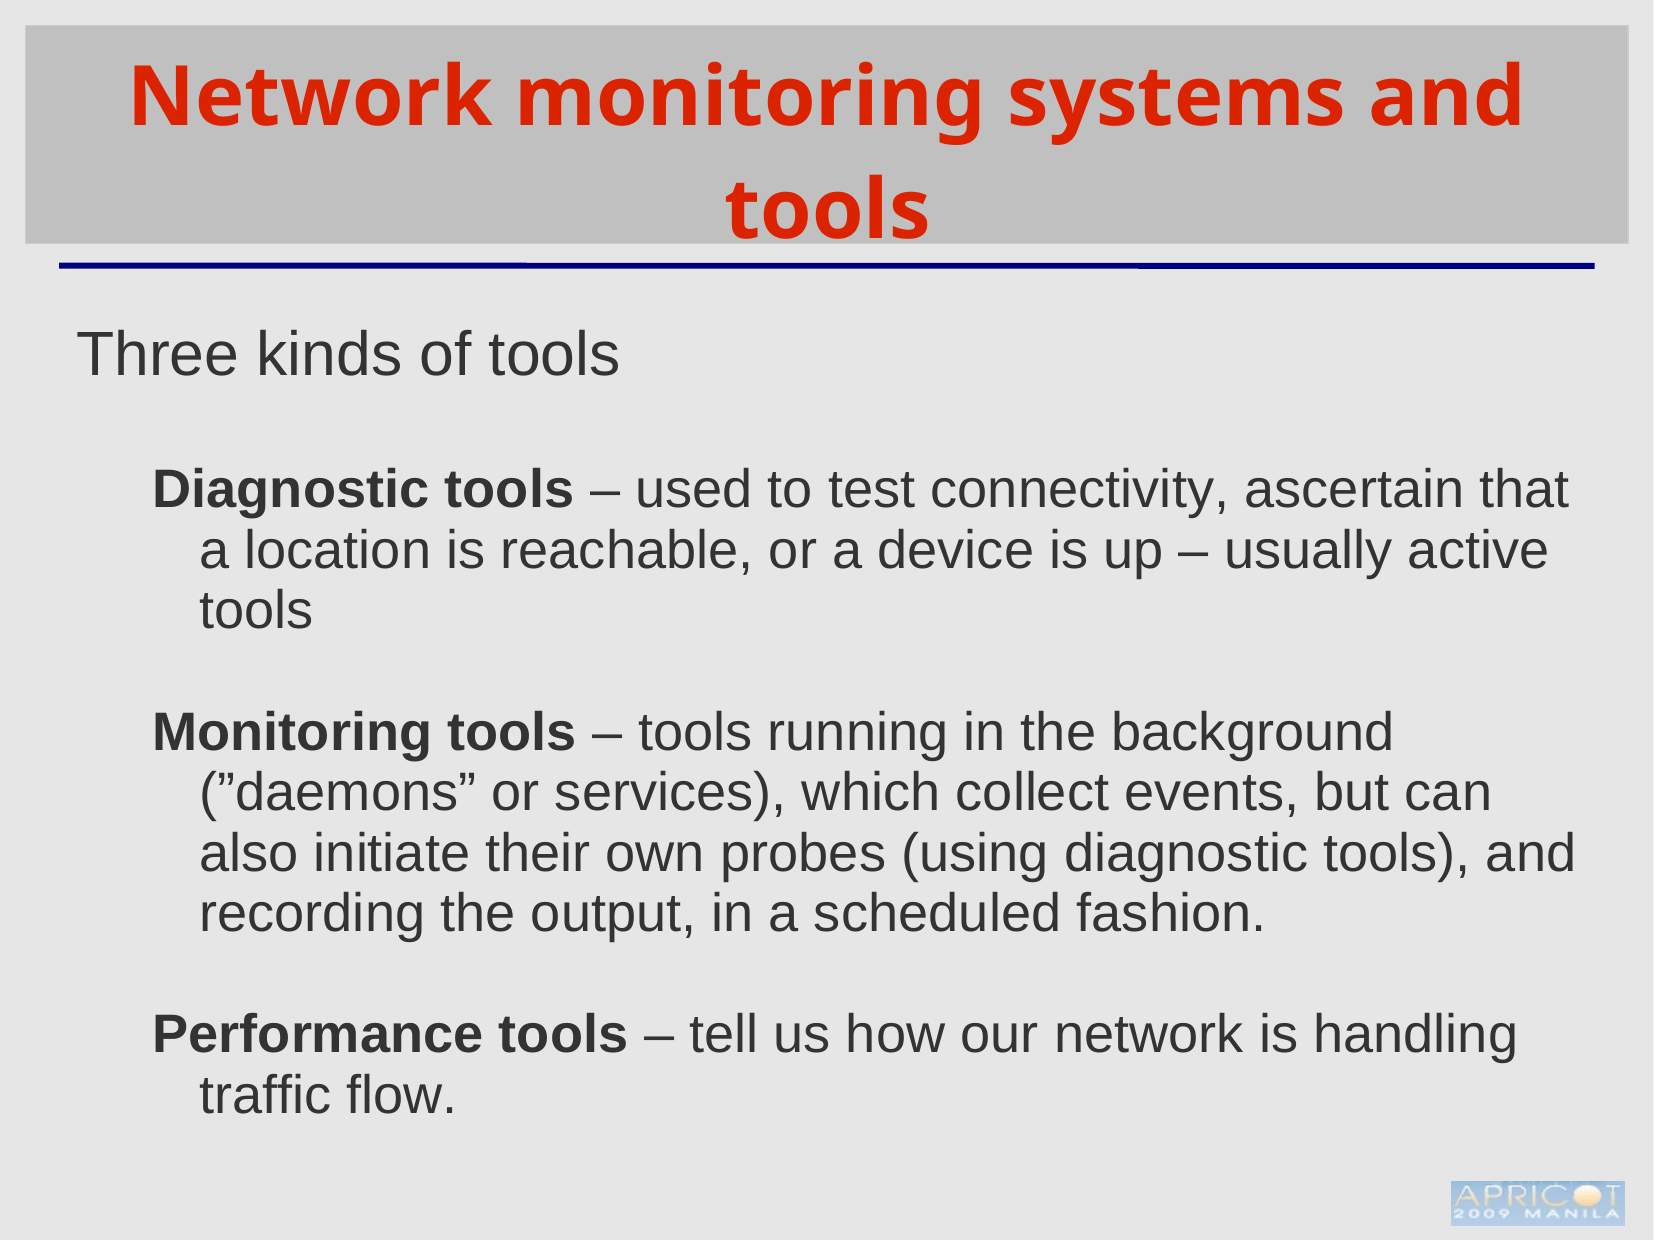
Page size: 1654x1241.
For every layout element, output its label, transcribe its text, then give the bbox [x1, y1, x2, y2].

title Network monitoring systems and tools [121, 46, 1534, 254]
list Three kinds of tools Diagnostic tools – used to test connectivity, ascertain that a location is reachable, or a device is up – usually active tools Monitoring tools – tools running in the background (”daemons” or services), which collect events, but can also initiate their own probes (using diagnostic tools), and recording the output, in a scheduled fashion. Performance tools – tell us how our network is handling traffic flow. [59, 322, 1595, 1132]
picture [1451, 1181, 1625, 1226]
